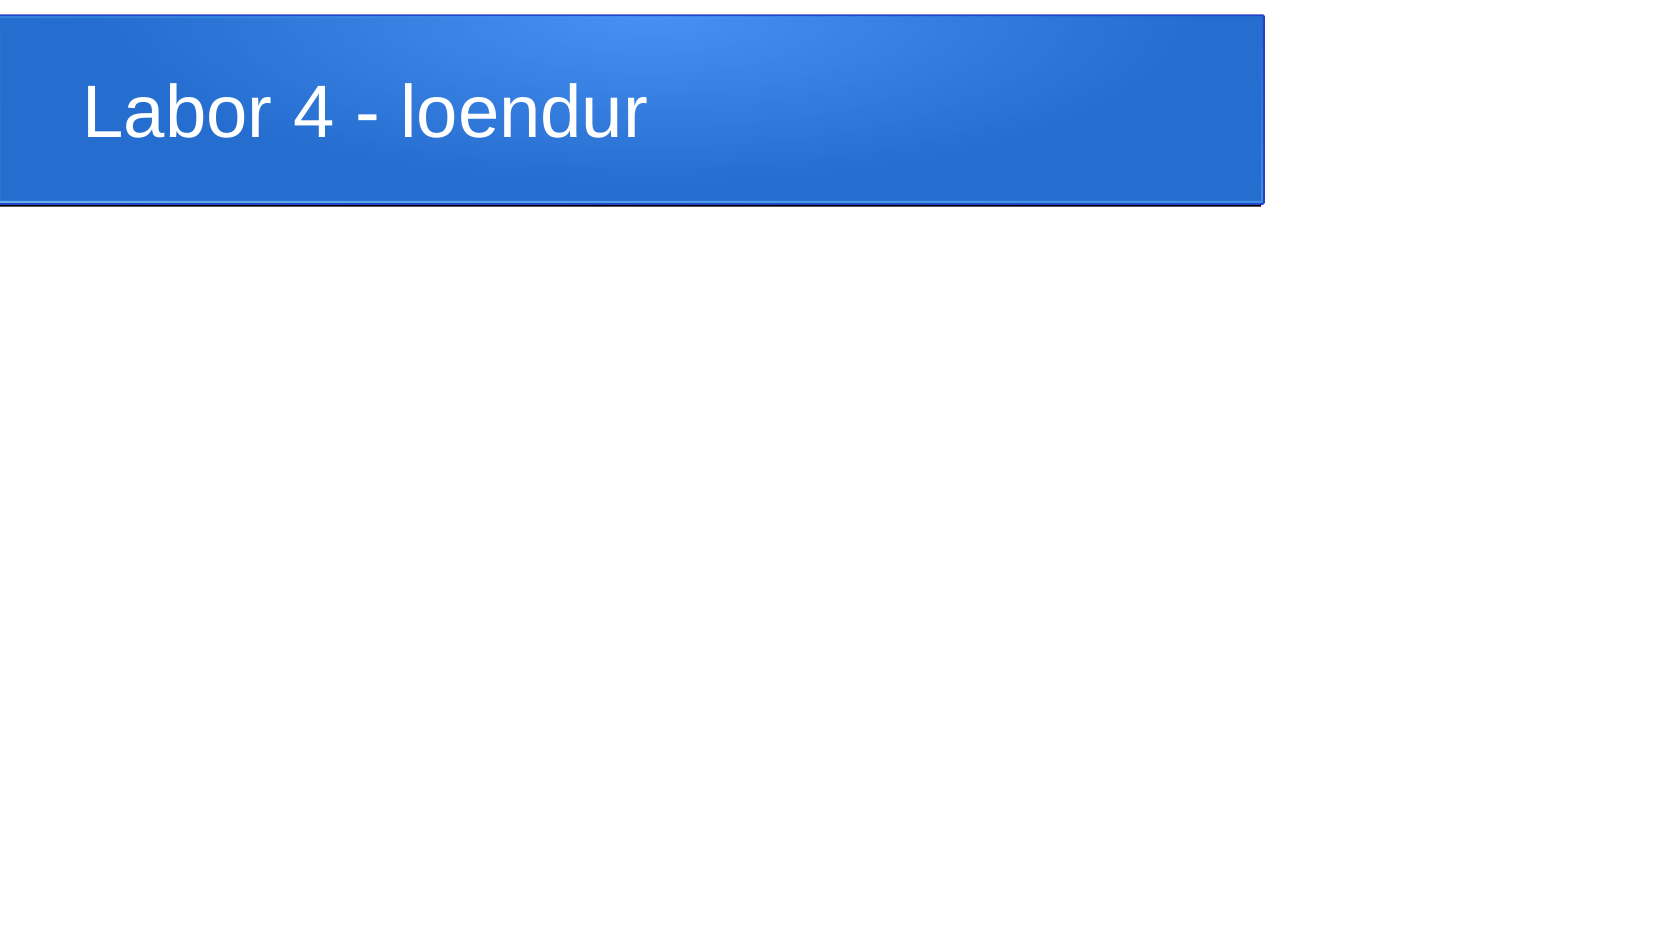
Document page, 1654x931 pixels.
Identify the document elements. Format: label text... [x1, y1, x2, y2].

title Labor 4 - loendur [82, 35, 1235, 189]
